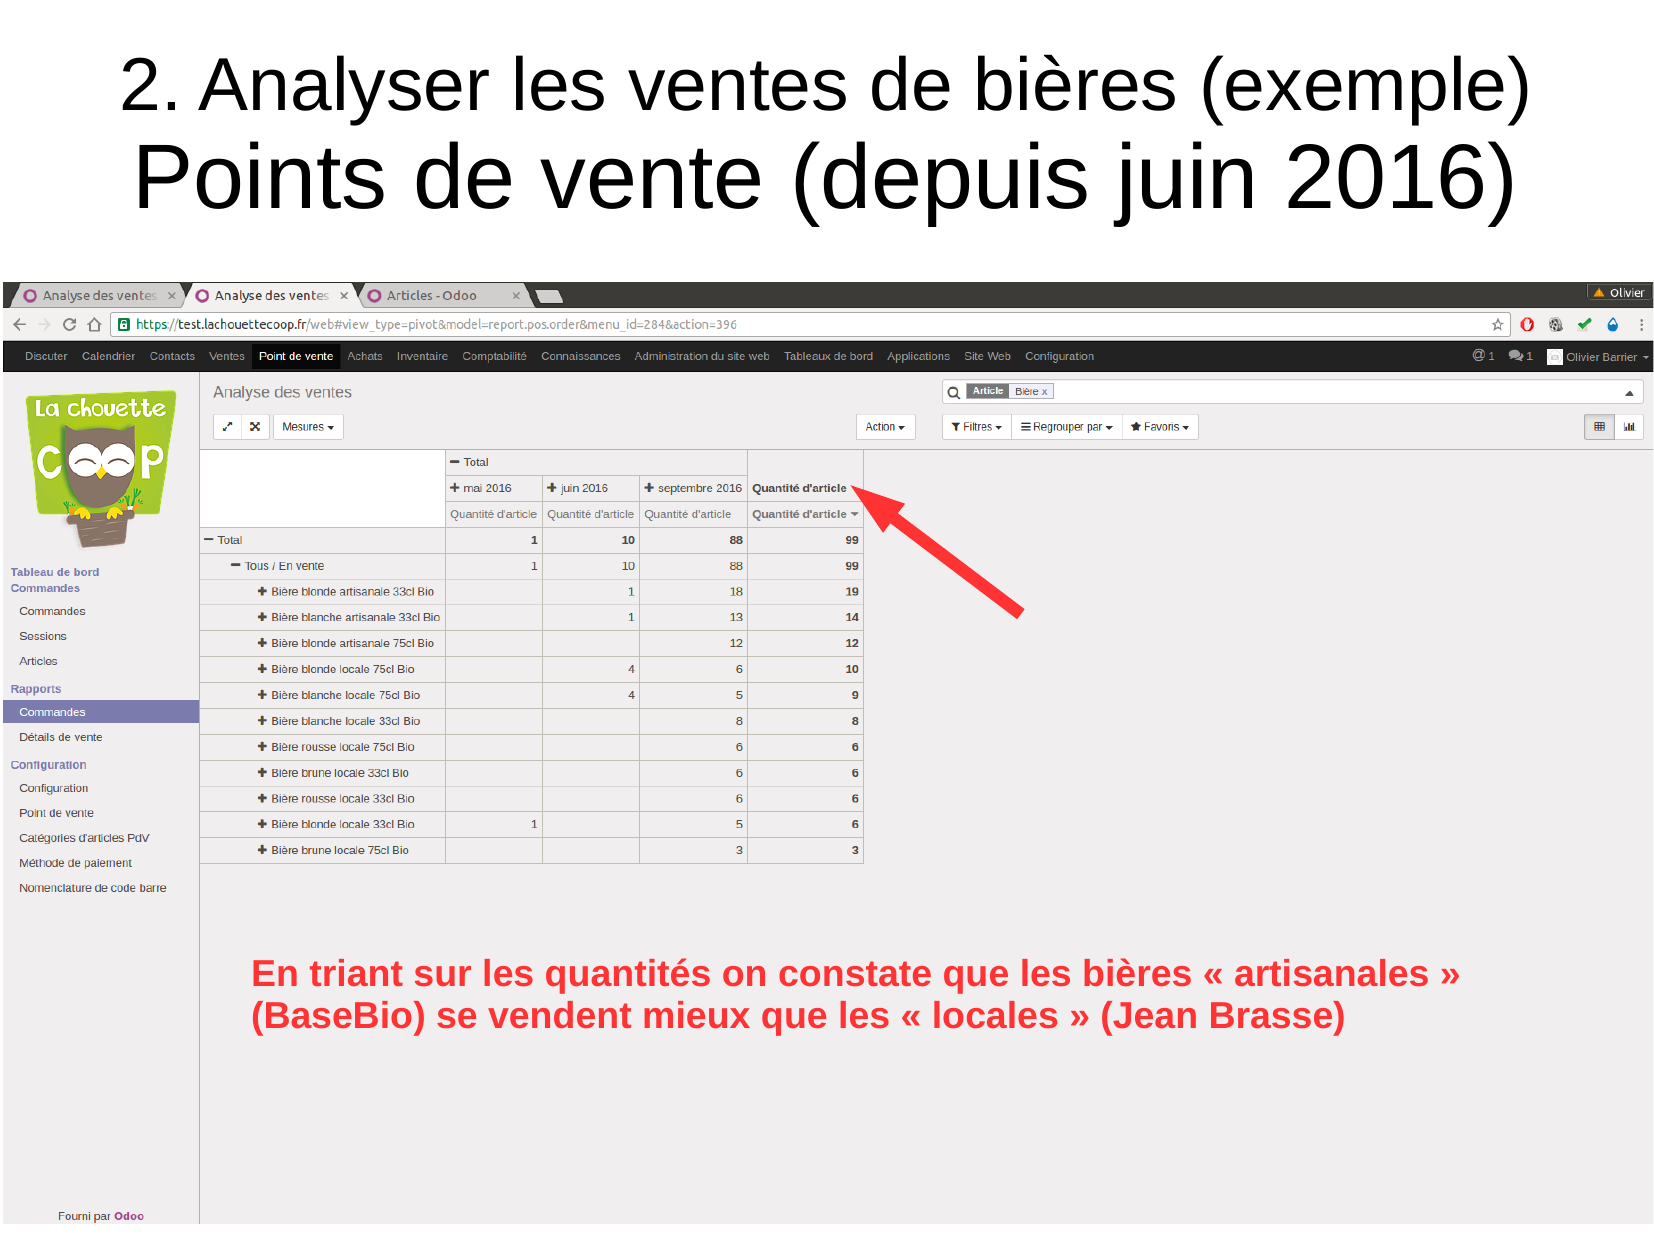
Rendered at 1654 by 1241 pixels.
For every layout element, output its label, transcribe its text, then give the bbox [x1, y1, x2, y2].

text_box En triant sur les quantités on constate que les bières « artisanales » (BaseBio) se vendent mieux que les « locales » (Jean Brasse) [236, 944, 1548, 1128]
picture [3, 282, 1654, 1224]
title 2. Analyser les ventes de bières (exemple) Points de vente (depuis juin 2016) [82, 31, 1571, 239]
